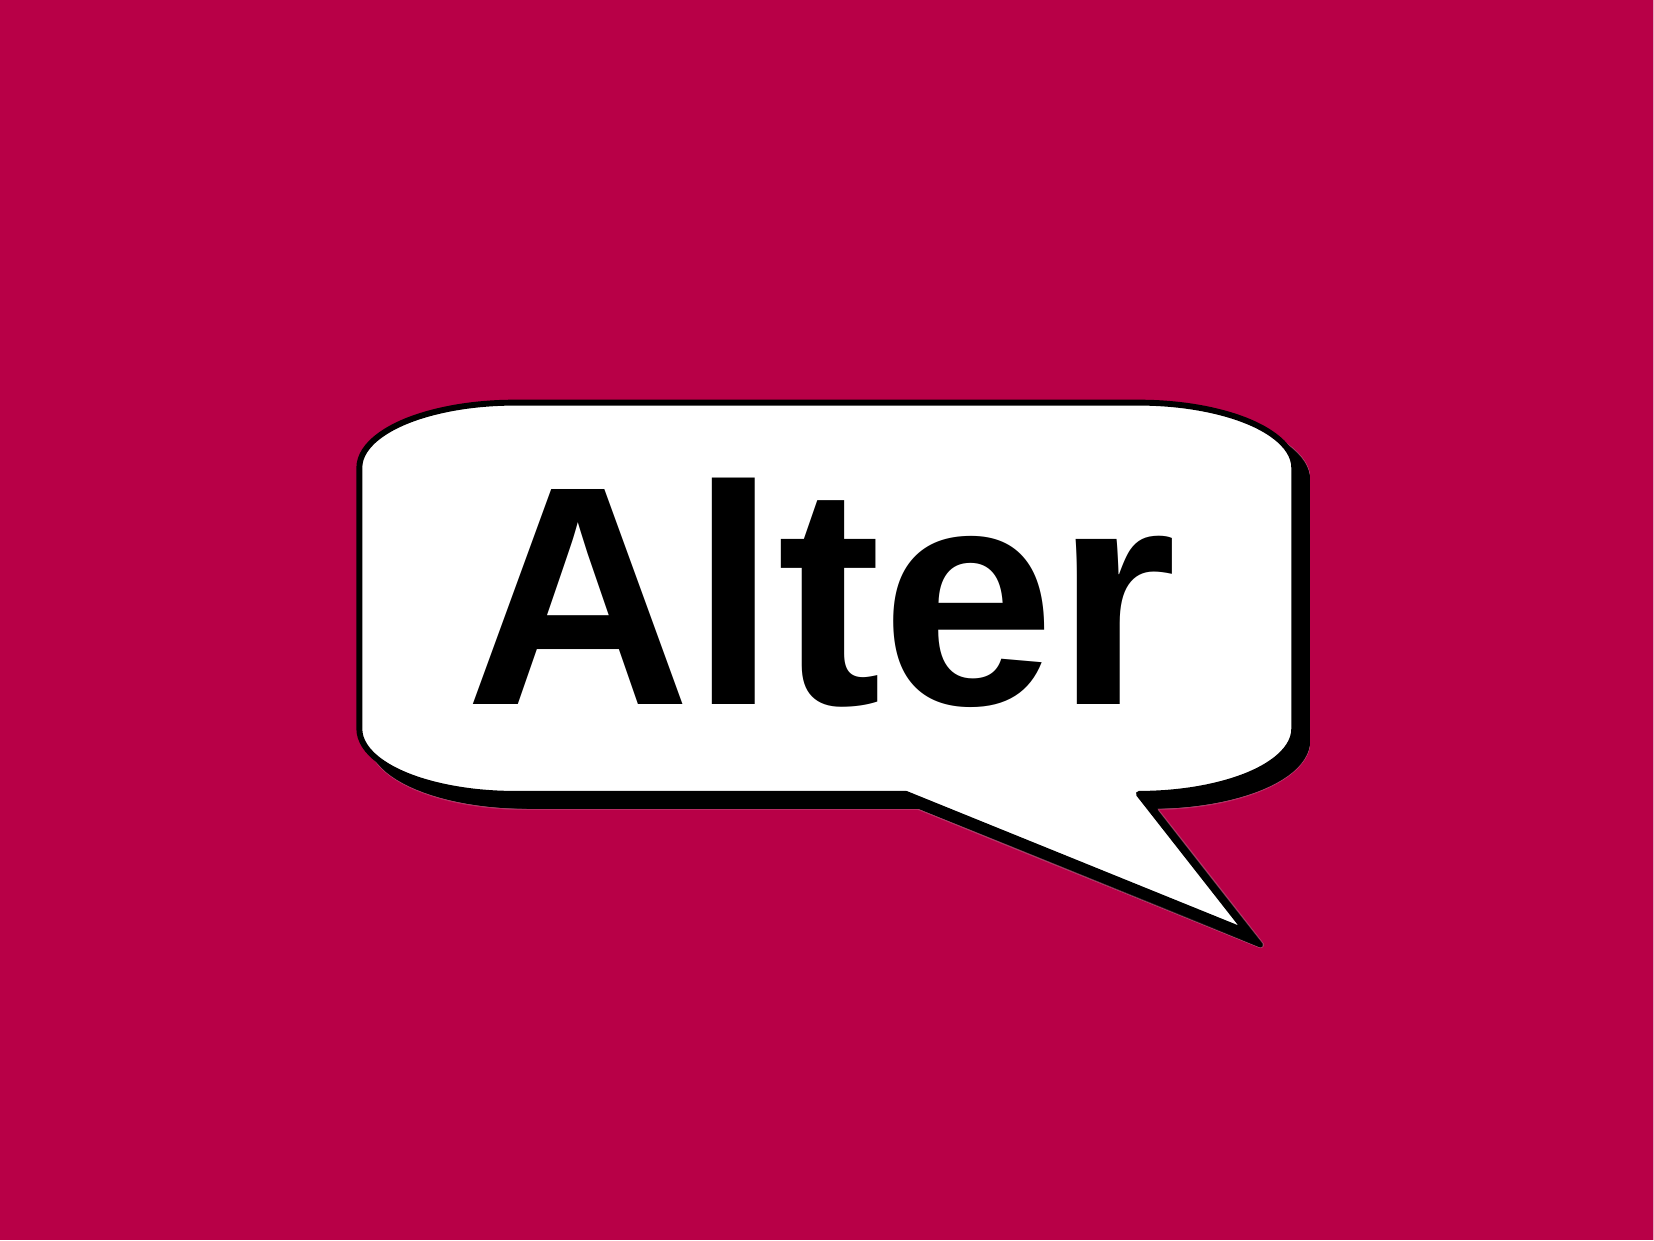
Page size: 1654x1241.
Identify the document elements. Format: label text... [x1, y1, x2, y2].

text_box [906, 794, 1248, 933]
text_box [427, 402, 1227, 414]
text_box Alter [318, 414, 1324, 794]
